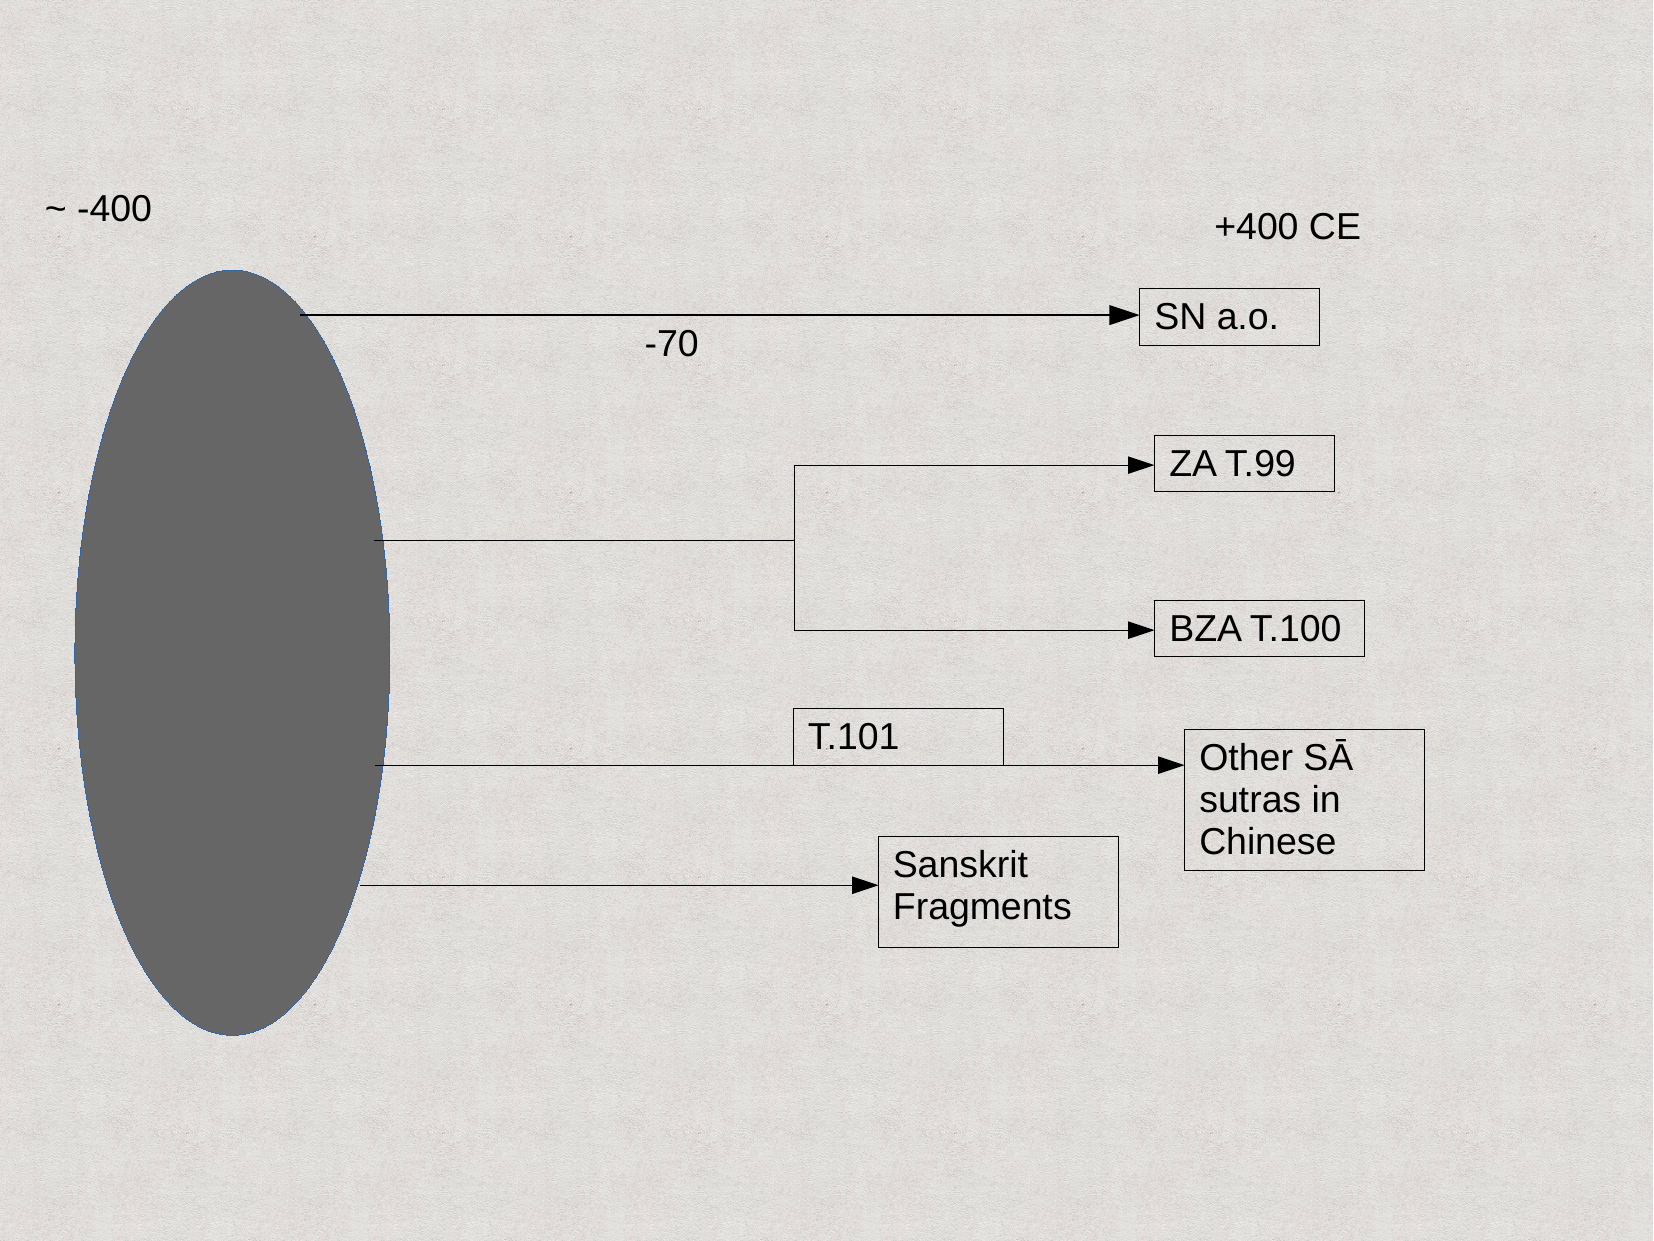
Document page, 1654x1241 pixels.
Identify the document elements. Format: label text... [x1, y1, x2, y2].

text_box [74, 279, 390, 1036]
text_box Sanskrit Fragments [878, 836, 1119, 948]
text_box ZA T.99 [1154, 435, 1335, 492]
text_box ~ -400 [29, 180, 285, 279]
picture [0, 0, 1654, 1241]
text_box +400 CE [1199, 198, 1425, 256]
text_box -70 [629, 315, 780, 372]
text_box Other SĀ sutras in Chinese [1184, 729, 1425, 871]
text_box BZA T.100 [1154, 600, 1365, 657]
text_box T.101 [793, 708, 1004, 765]
text_box SN a.o. [1139, 288, 1320, 346]
